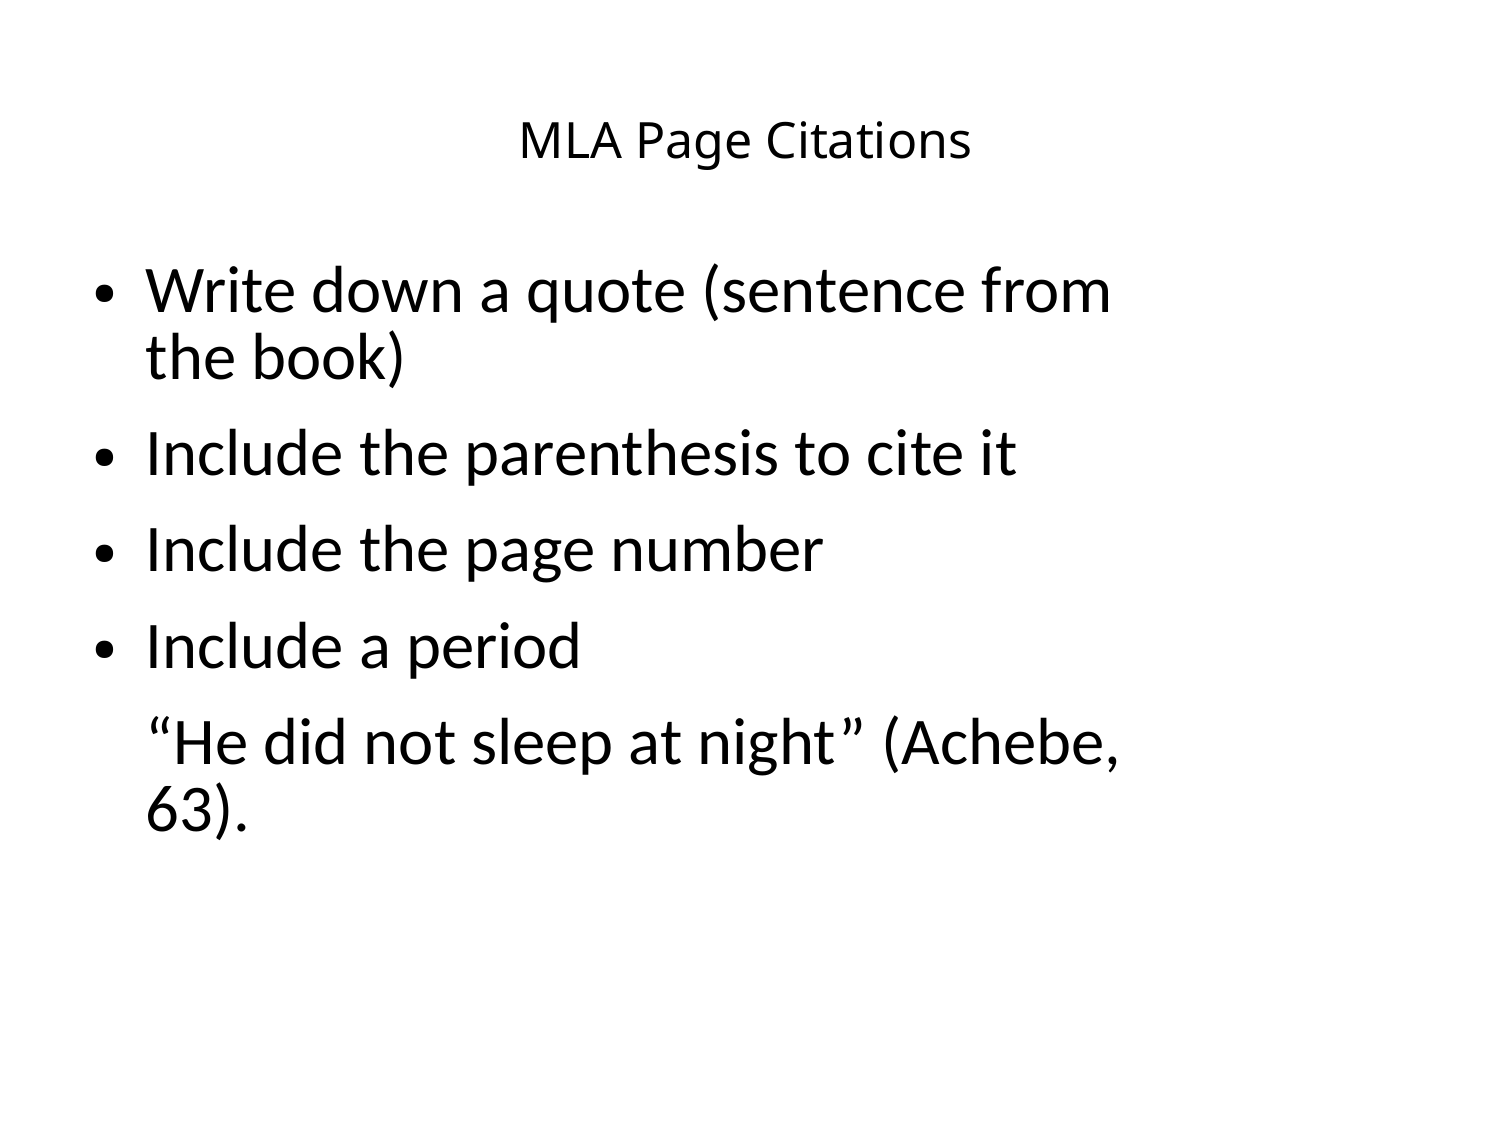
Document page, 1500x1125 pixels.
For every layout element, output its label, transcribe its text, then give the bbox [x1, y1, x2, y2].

list Write down a quote (sentence from the book) Include the parenthesis to cite it Include the page number Include a period “He did not sleep at night” (Achebe, 63). [75, 262, 1156, 1005]
title MLA Page Citations [75, 45, 1425, 233]
